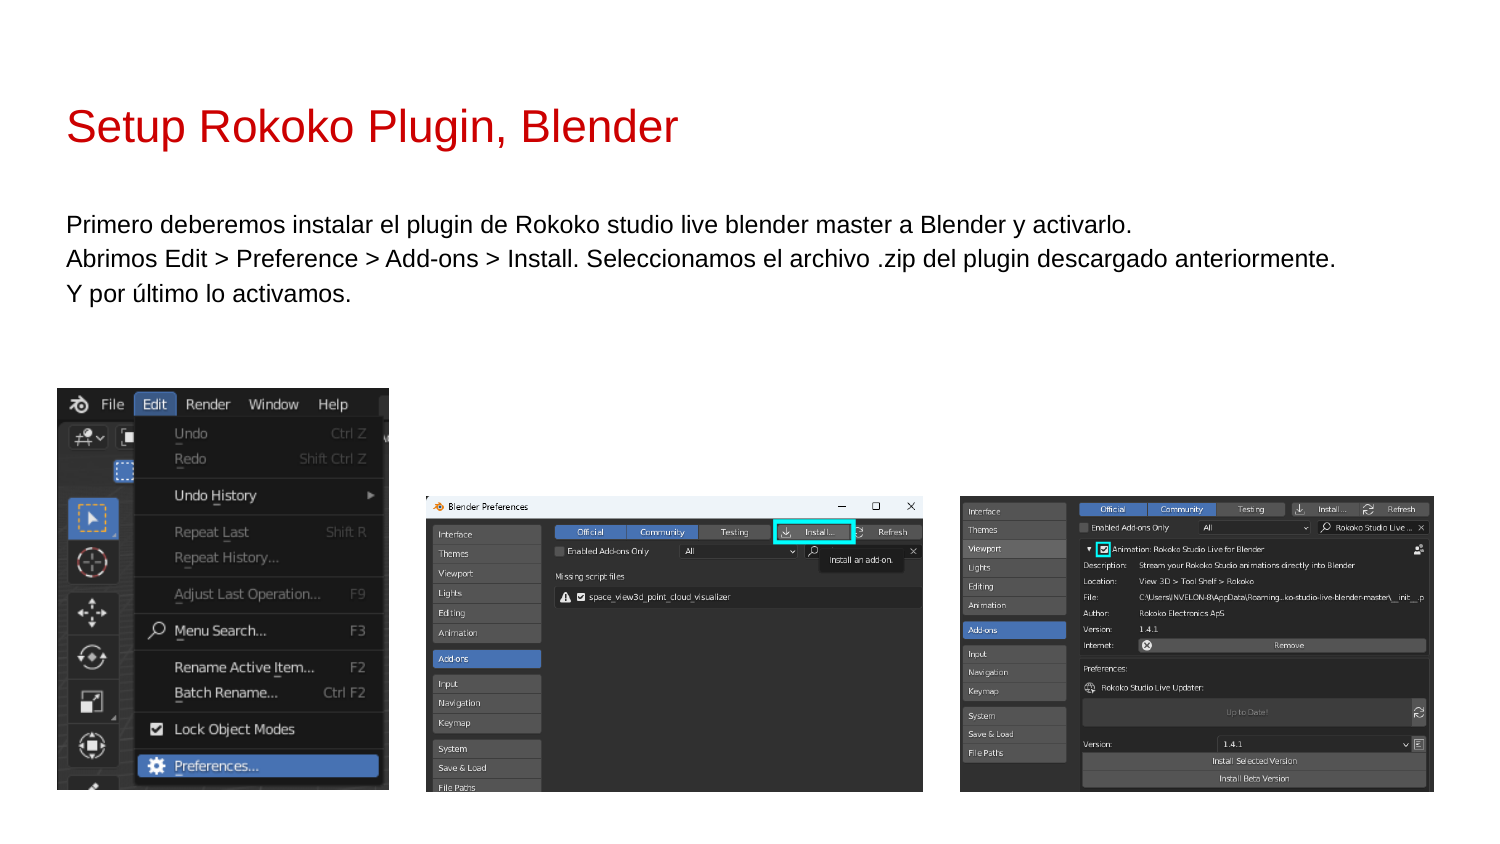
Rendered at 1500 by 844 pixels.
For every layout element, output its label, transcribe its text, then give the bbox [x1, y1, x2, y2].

list Primero deberemos instalar el plugin de Rokoko studio live blender master a Blender y activarlo. Abrimos Edit > Preference > Add-ons > Install. Seleccionamos el archivo .zip del plugin descargado anteriormente. Y por último lo activamos. [51, 189, 1441, 750]
picture [960, 496, 1434, 792]
picture [57, 388, 389, 790]
picture [426, 496, 923, 792]
title Setup Rokoko Plugin, Blender [51, 72, 1449, 167]
